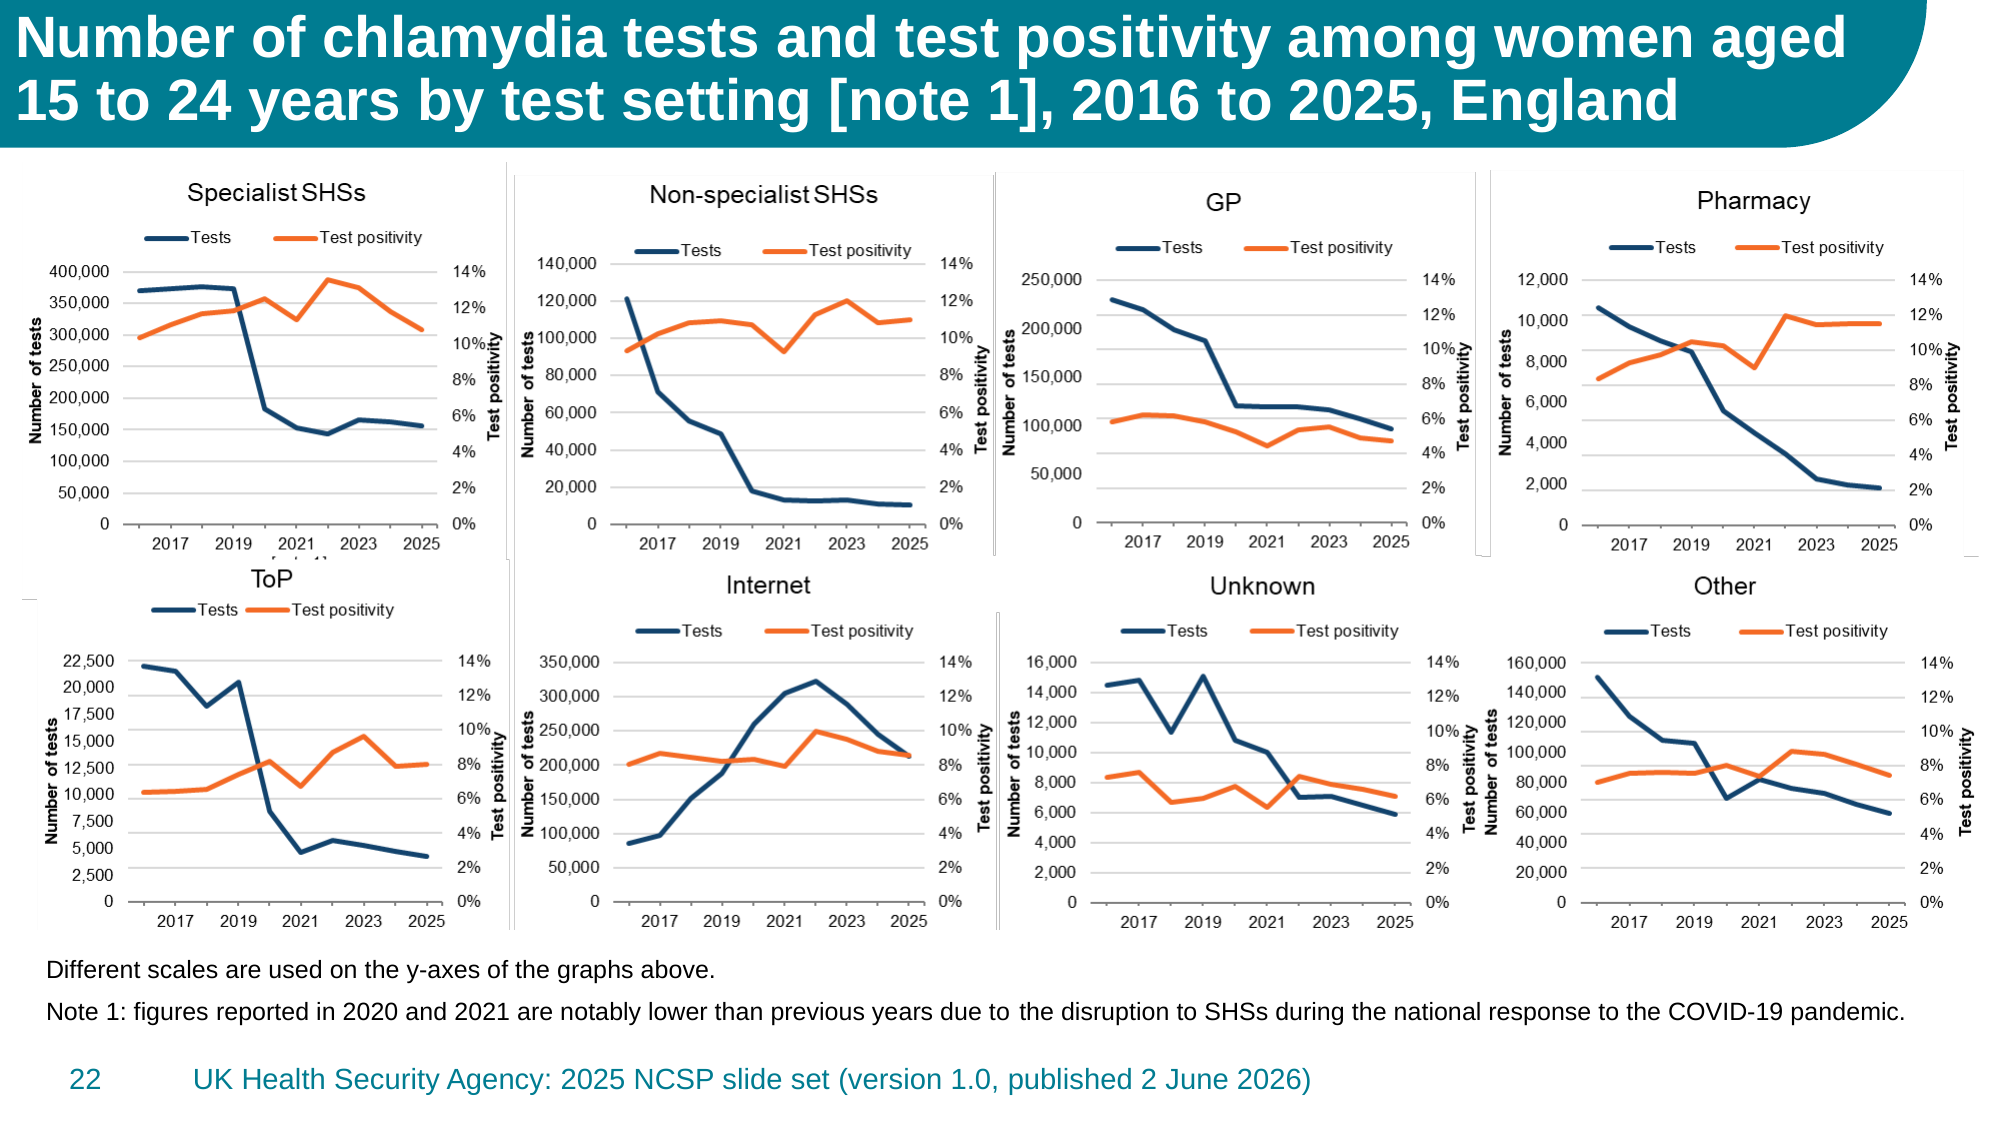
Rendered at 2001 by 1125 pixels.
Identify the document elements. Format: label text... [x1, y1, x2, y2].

title Number of chlamydia tests and test positivity among women aged 15 to 24 years by test setting [note 1], 2016 to 2025, England [0, 0, 1876, 105]
picture [21, 162, 1979, 930]
text_box [54, 1053, 152, 1112]
text_box Different scales are used on the y-axes of the graphs above. Note 1: figures reported in 2020 and 2021 are notably lower than previous years due to the disruption to SHSs during the national response to the COVID-19 pandemic. [31, 945, 1957, 1035]
